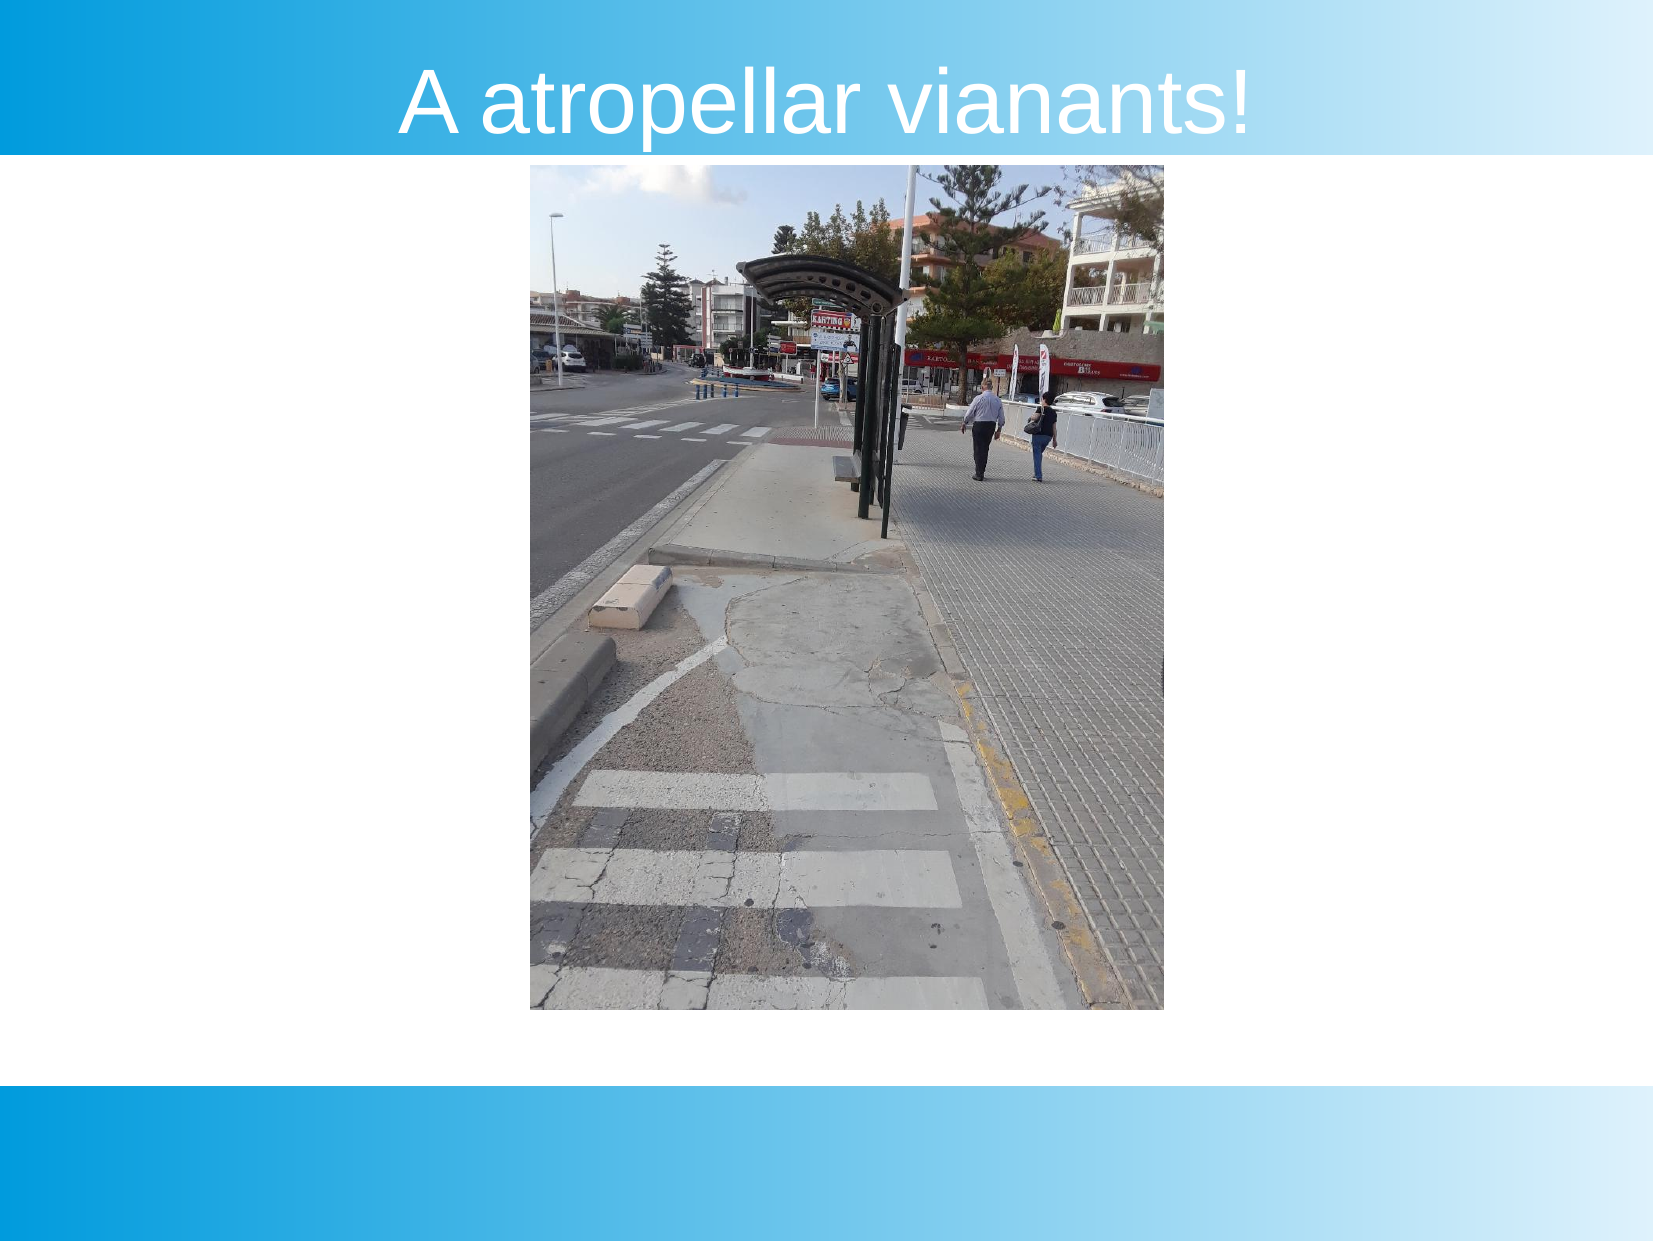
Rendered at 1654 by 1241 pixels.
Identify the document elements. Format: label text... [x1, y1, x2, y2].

title A atropellar vianants! [82, 49, 1571, 155]
picture [530, 165, 1164, 1010]
